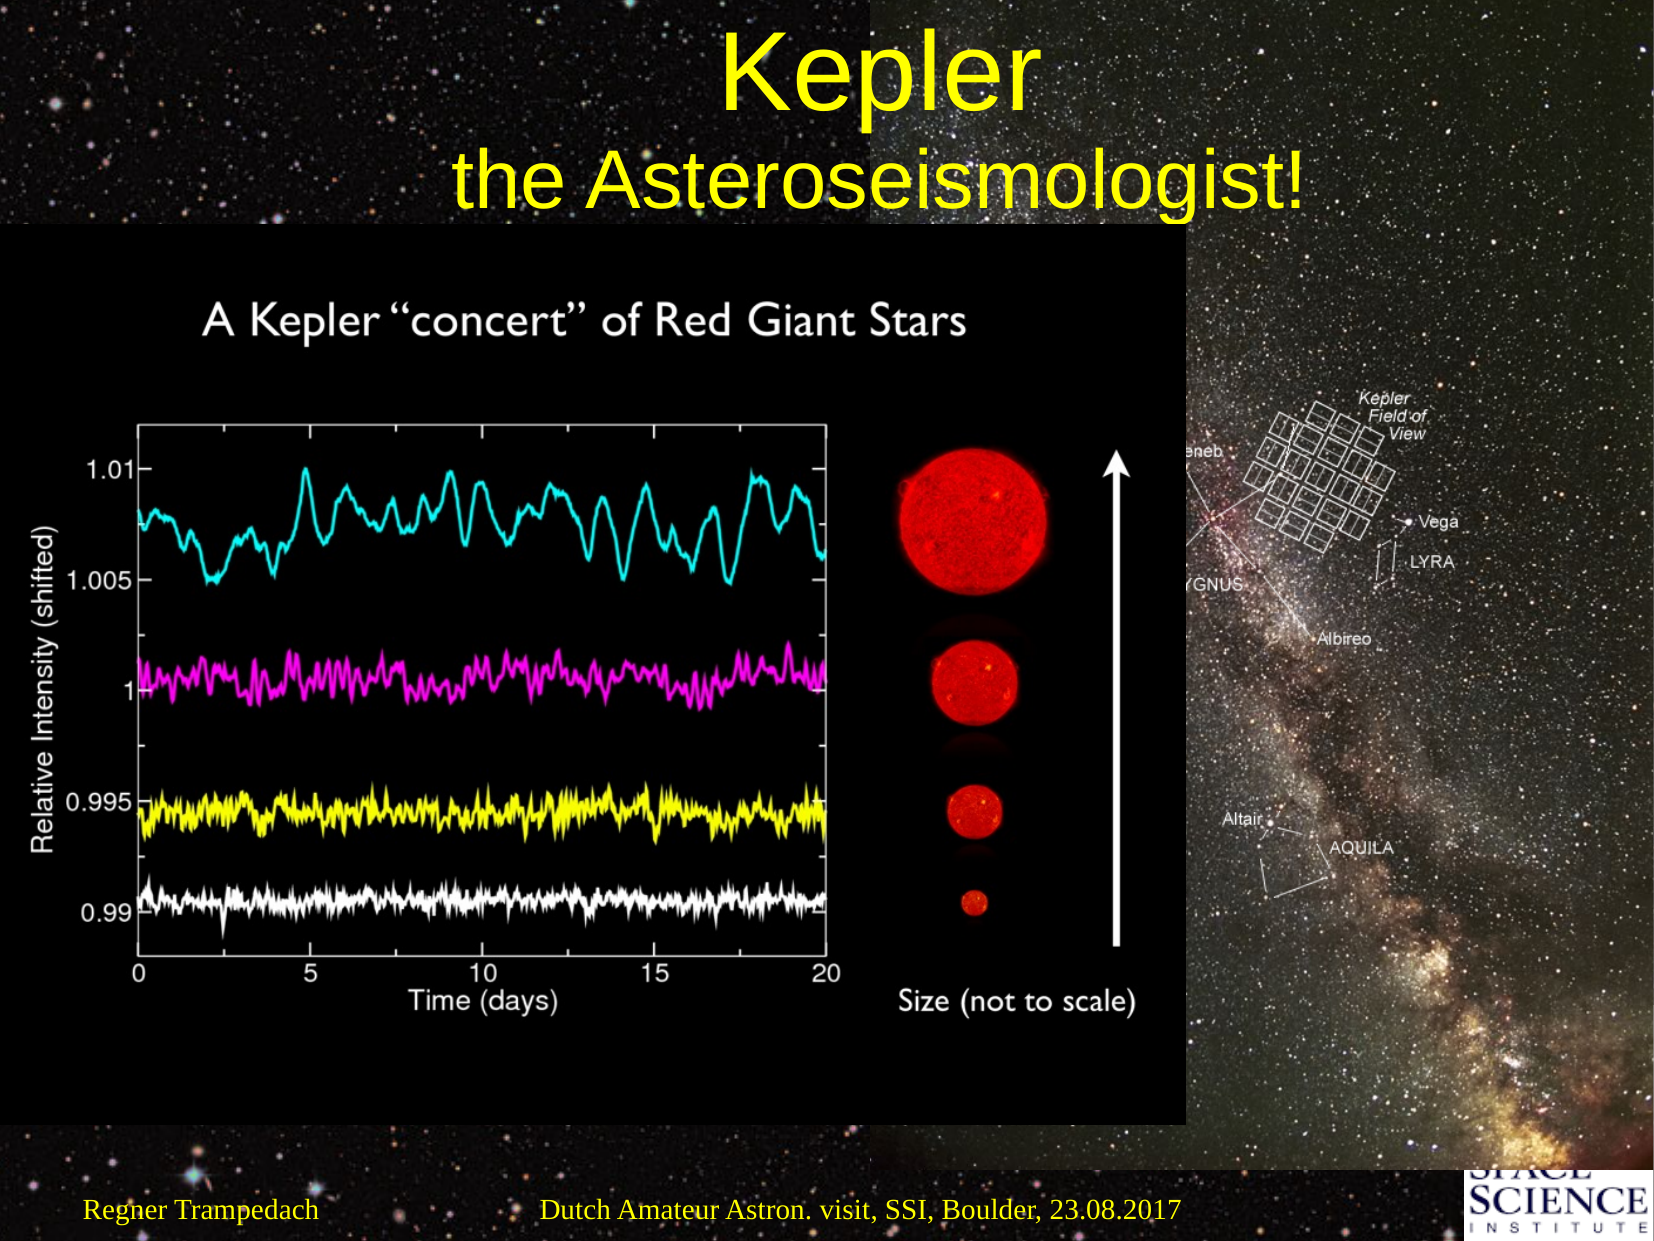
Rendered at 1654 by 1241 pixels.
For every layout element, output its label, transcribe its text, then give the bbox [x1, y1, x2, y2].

picture [0, 0, 1654, 1241]
title Kepler the Asteroseismologist! [135, 8, 1624, 227]
